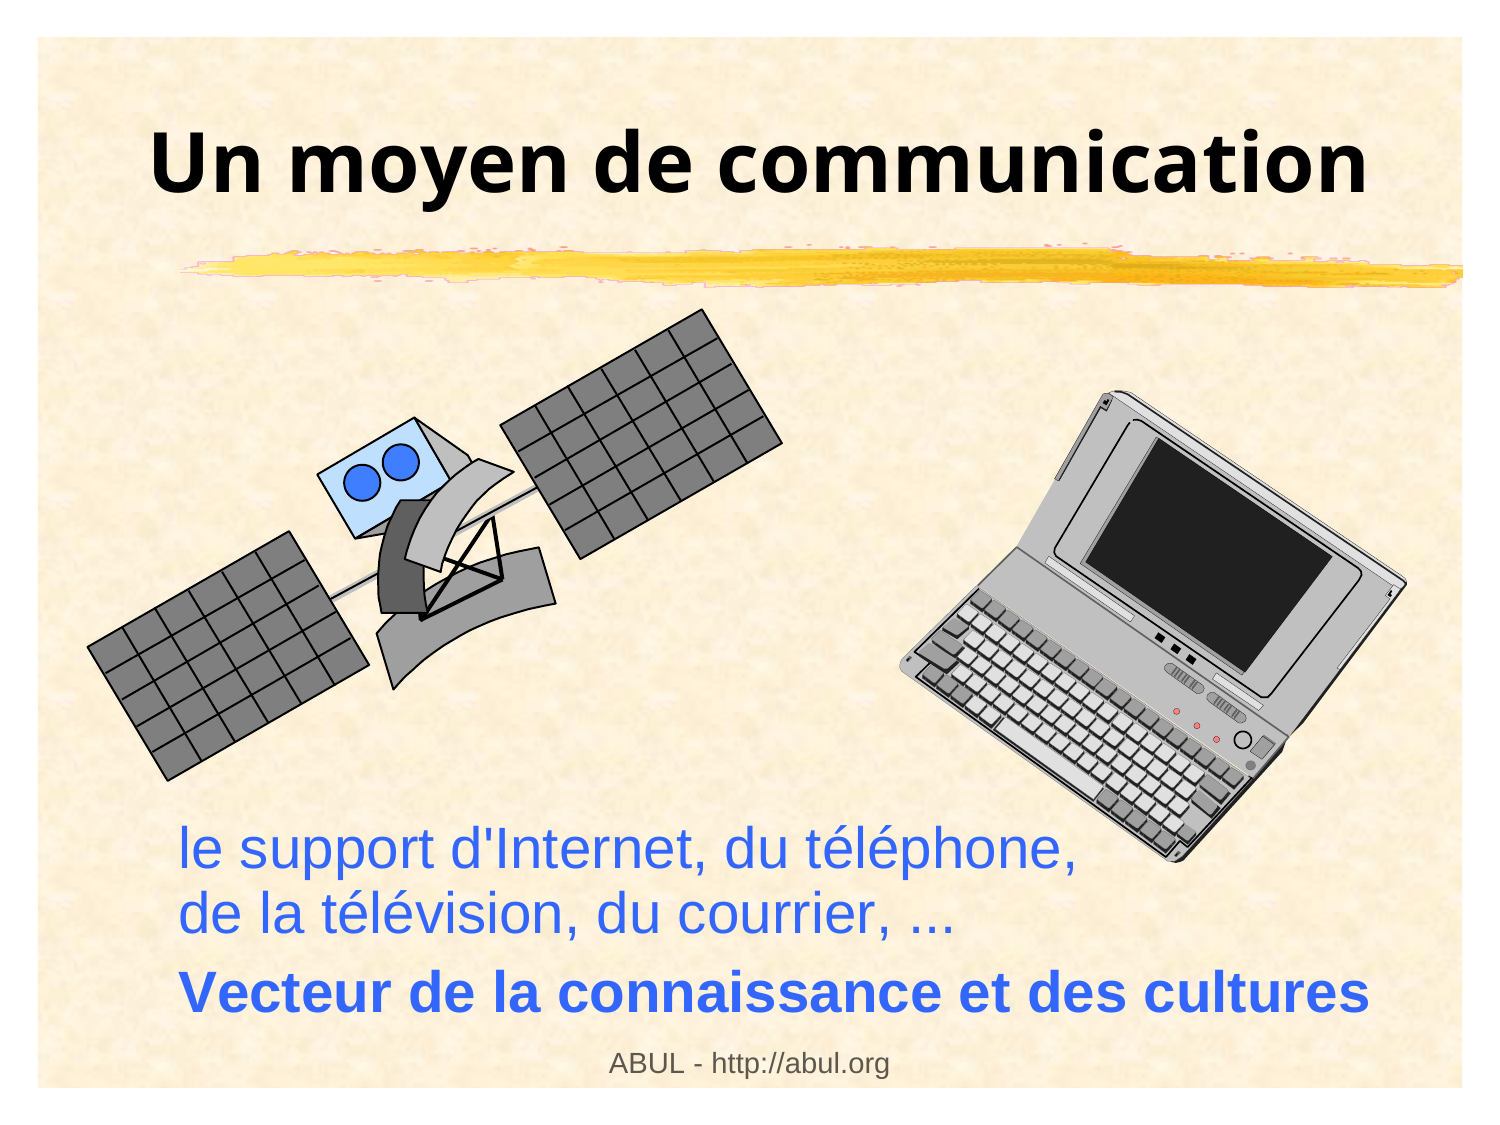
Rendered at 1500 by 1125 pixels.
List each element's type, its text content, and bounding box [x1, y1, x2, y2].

title Un moyen de communication [132, 72, 1439, 248]
text_box le support d'Internet, du téléphone, de la télévision, du courrier, ... Vecteur de la connaissance et des cultures [163, 808, 1437, 1058]
picture [37, 37, 1463, 1088]
